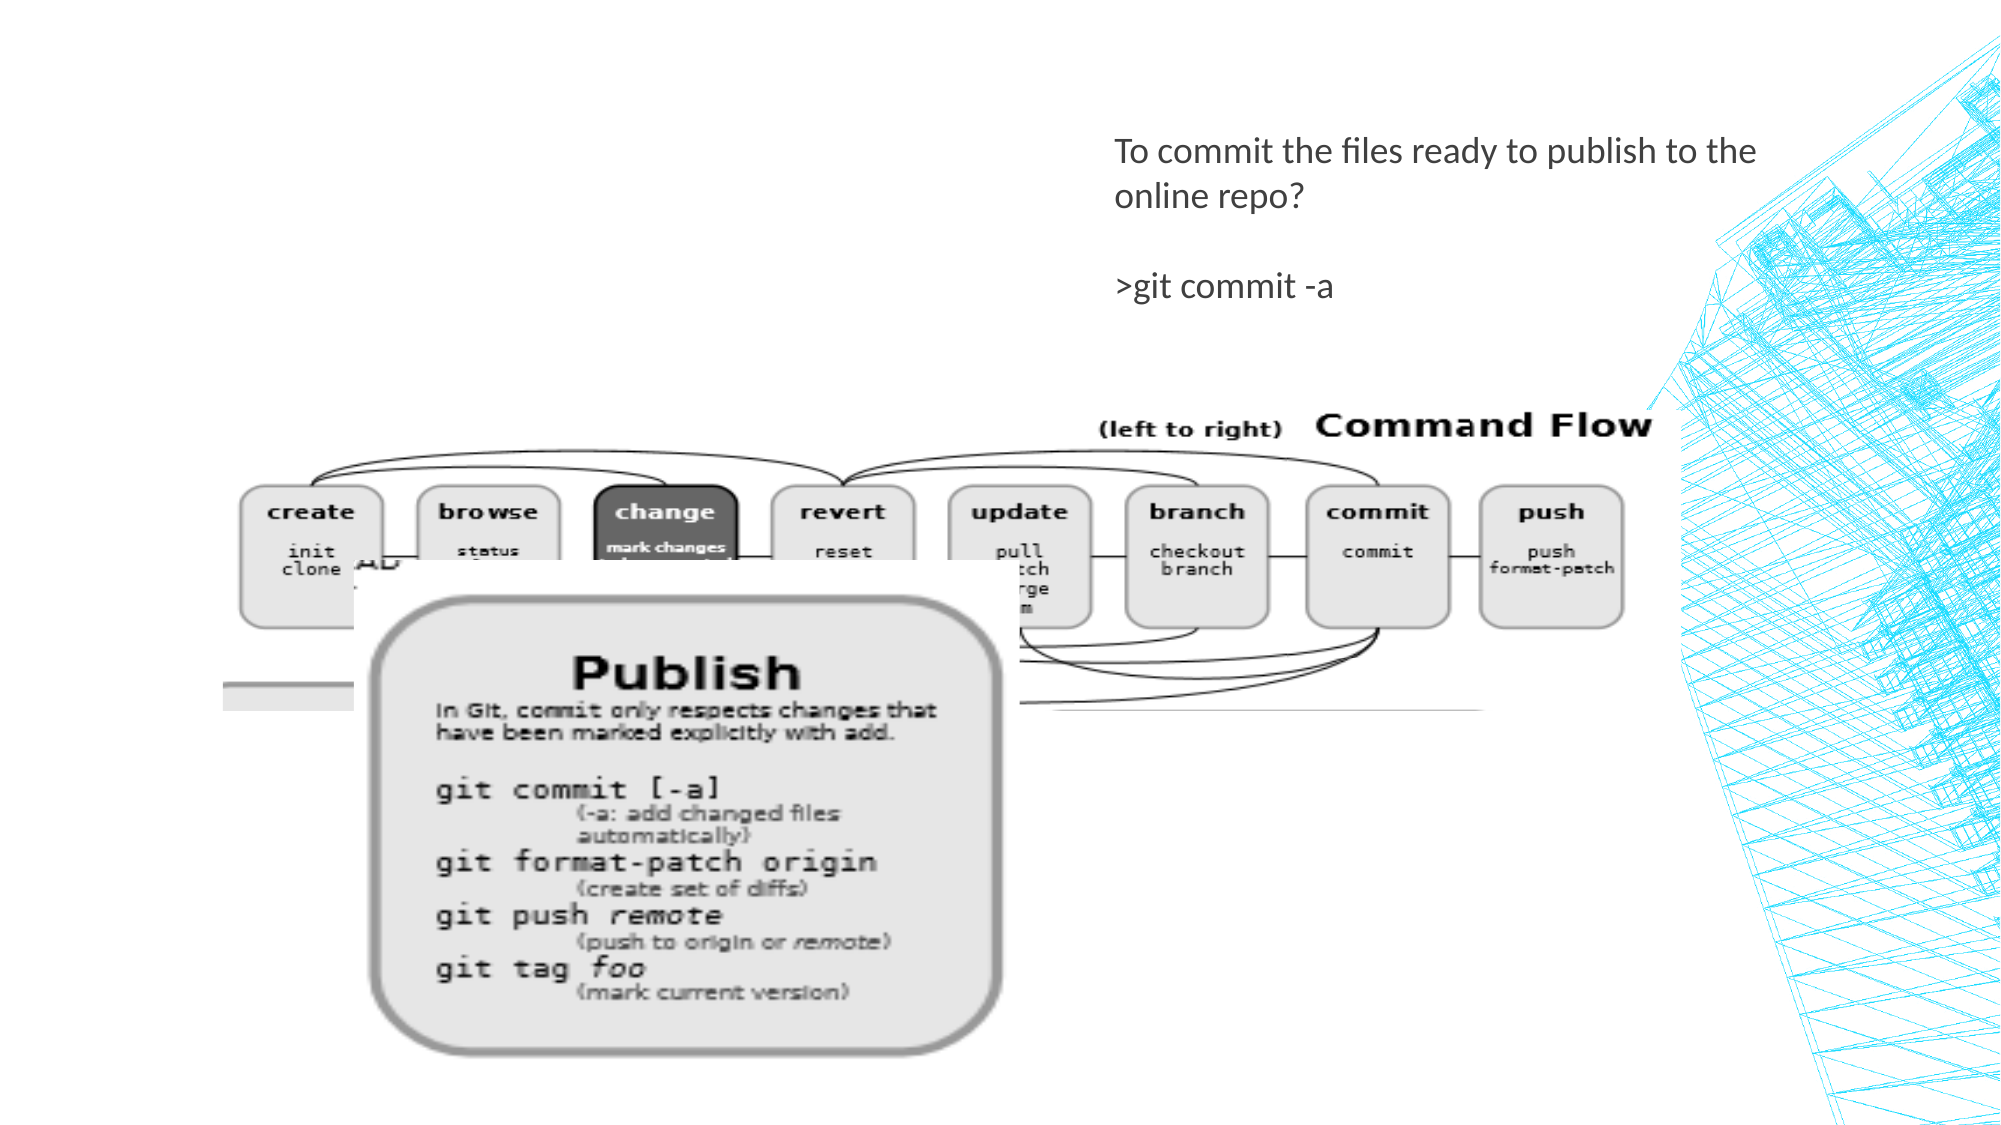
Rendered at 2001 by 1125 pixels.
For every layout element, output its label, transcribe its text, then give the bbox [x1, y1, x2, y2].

picture [222, 410, 1682, 1071]
text_box To commit the files ready to publish to the online repo? >git commit -a [1099, 118, 1841, 316]
